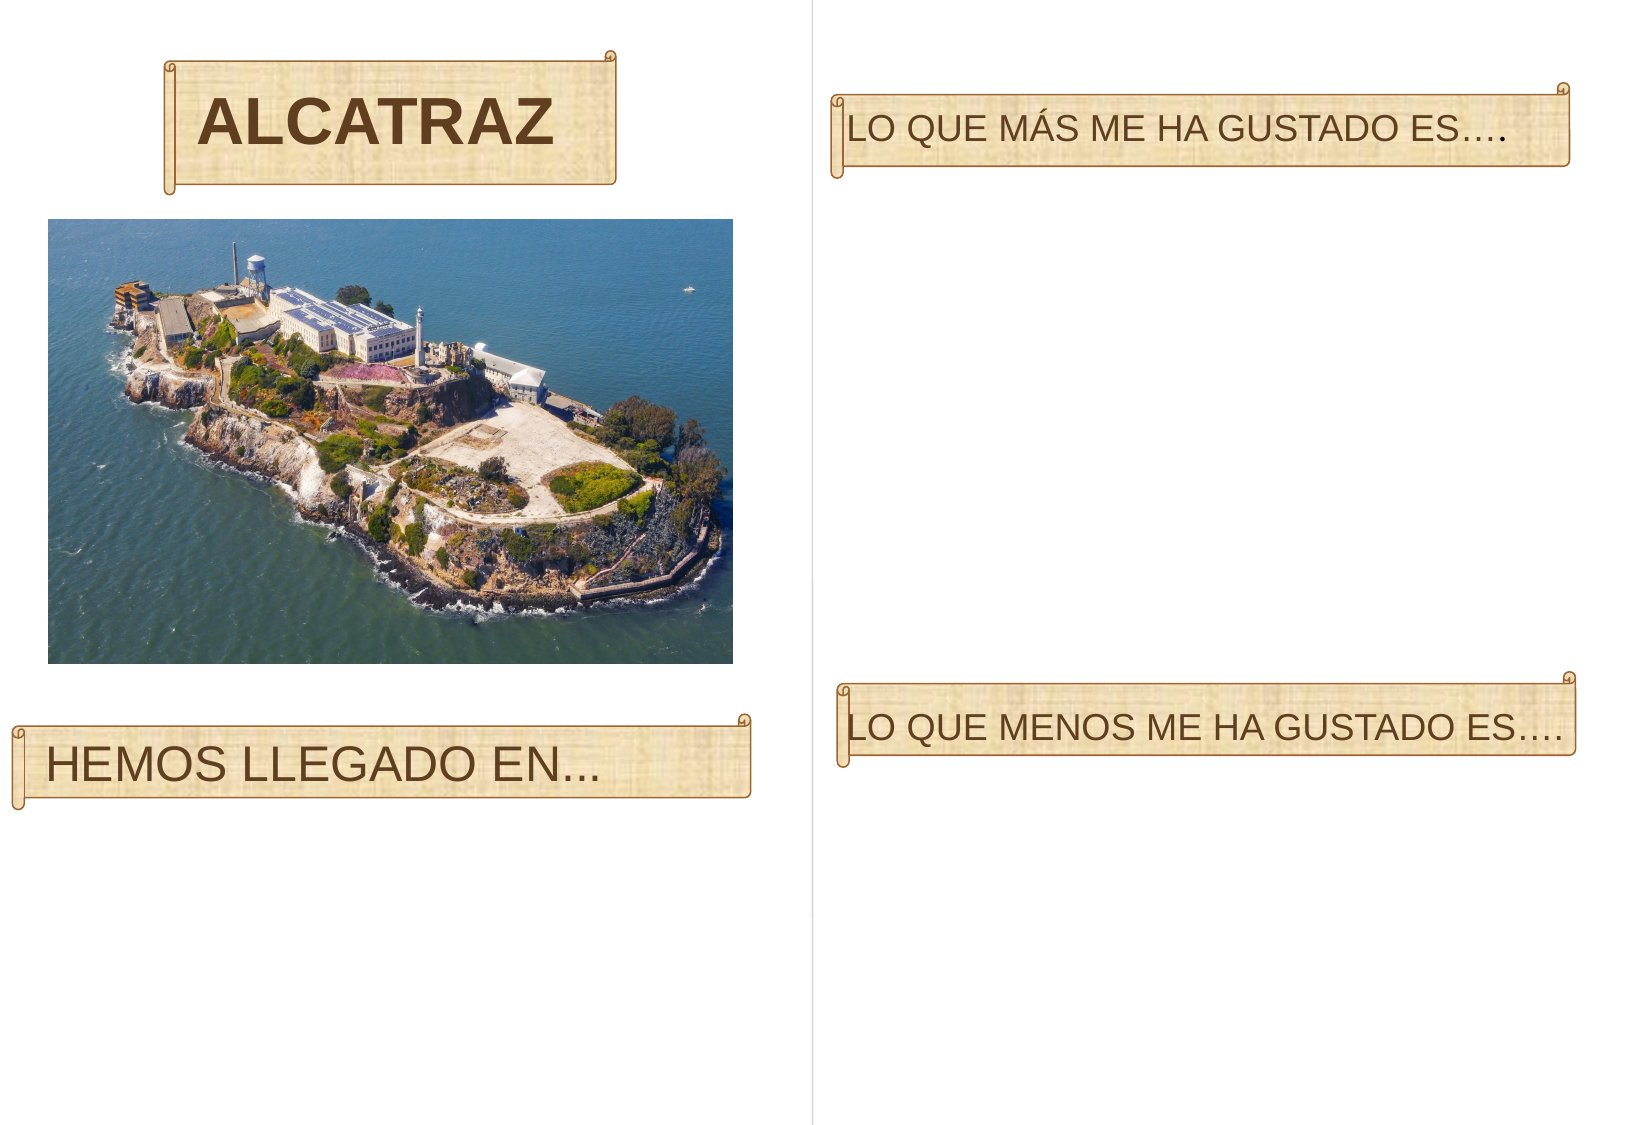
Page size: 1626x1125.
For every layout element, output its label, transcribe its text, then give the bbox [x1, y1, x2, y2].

text_box HEMOS LLEGADO EN... [30, 723, 751, 800]
text_box LO QUE MÁS ME HA GUSTADO ES…. [831, 89, 1611, 157]
text_box [738, 714, 751, 723]
text_box [164, 50, 616, 195]
text_box [12, 726, 30, 810]
text_box [1557, 82, 1570, 89]
text_box [837, 671, 1576, 687]
text_box LO QUE MENOS ME HA GUSTADO ES…. [831, 687, 1611, 784]
text_box [831, 157, 1570, 179]
text_box ALCATRAZ [181, 70, 584, 166]
picture [48, 219, 733, 664]
